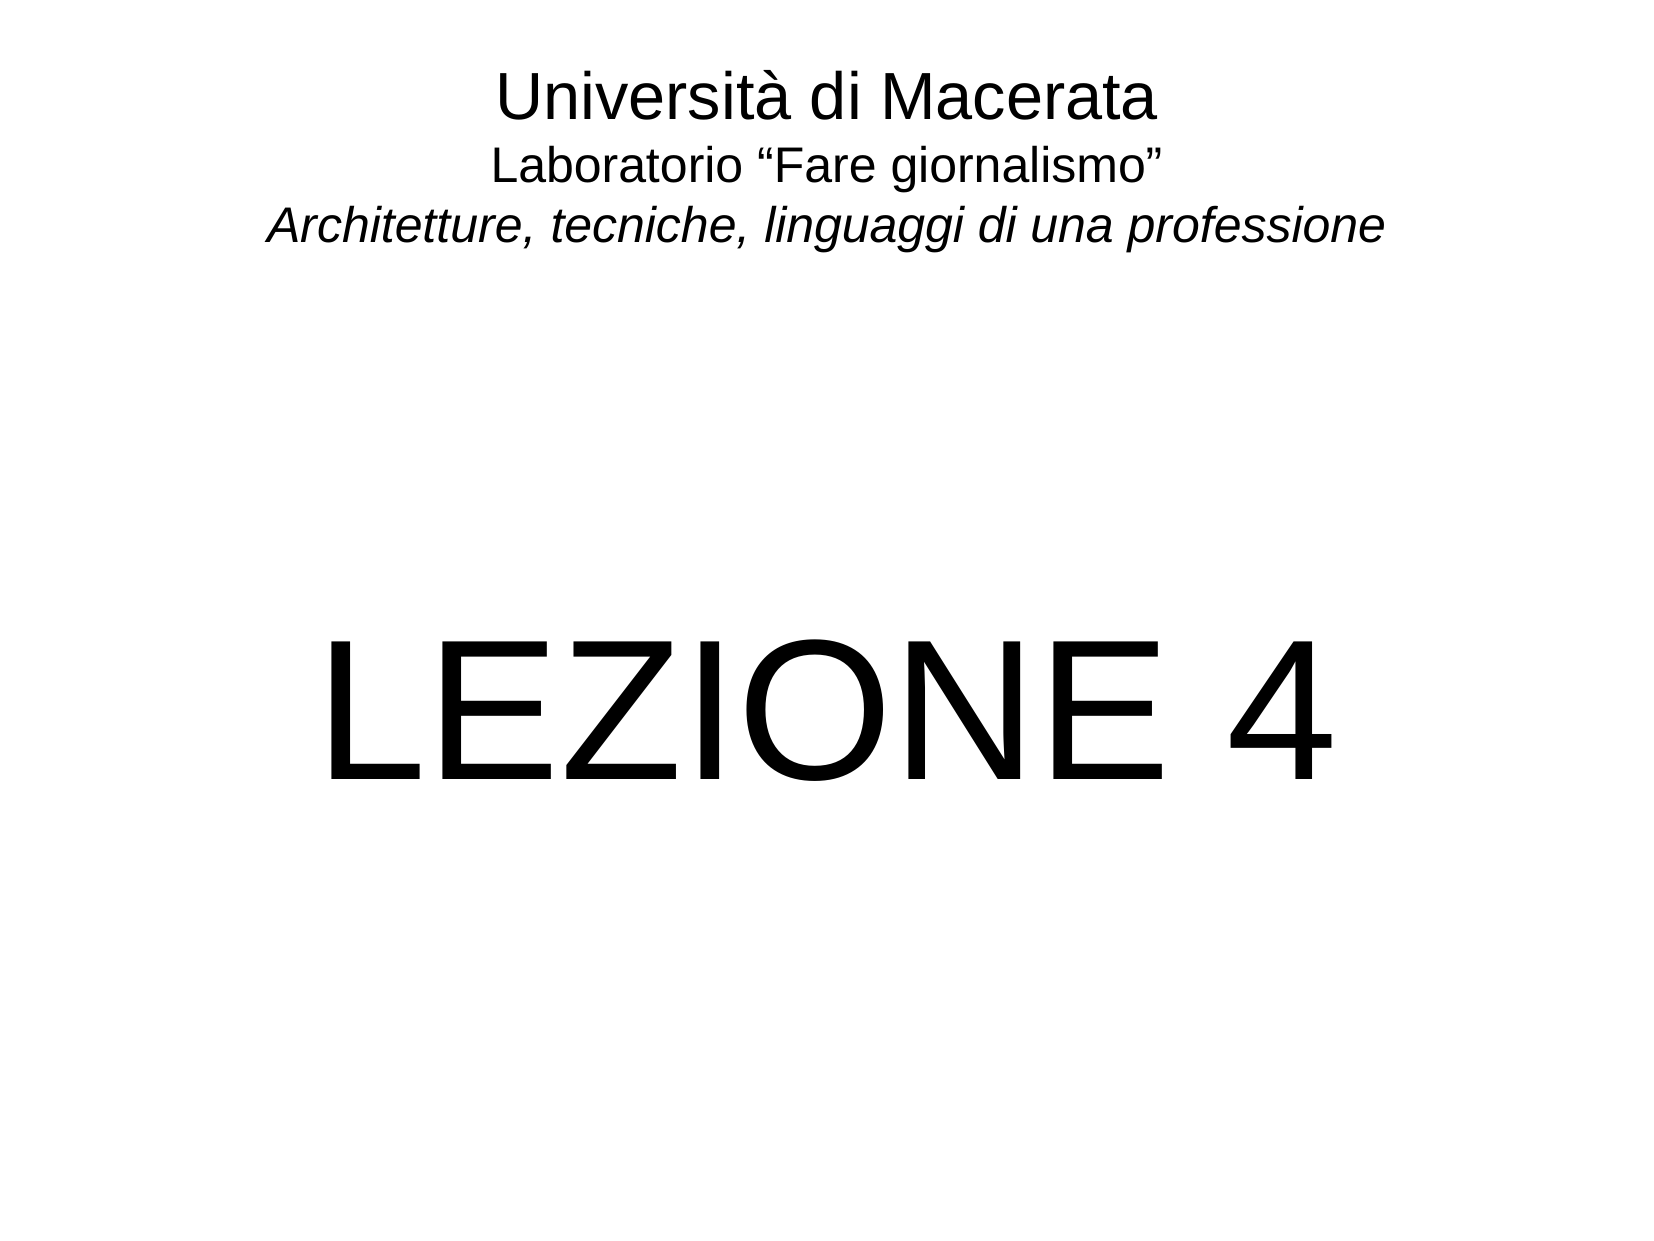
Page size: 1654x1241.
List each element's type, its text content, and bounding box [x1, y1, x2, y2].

title Università di Macerata Laboratorio “Fare giornalismo” Architetture, tecniche, linguaggi di una professione [82, 49, 1571, 257]
subtitle LEZIONE 4 [82, 290, 1571, 1109]
